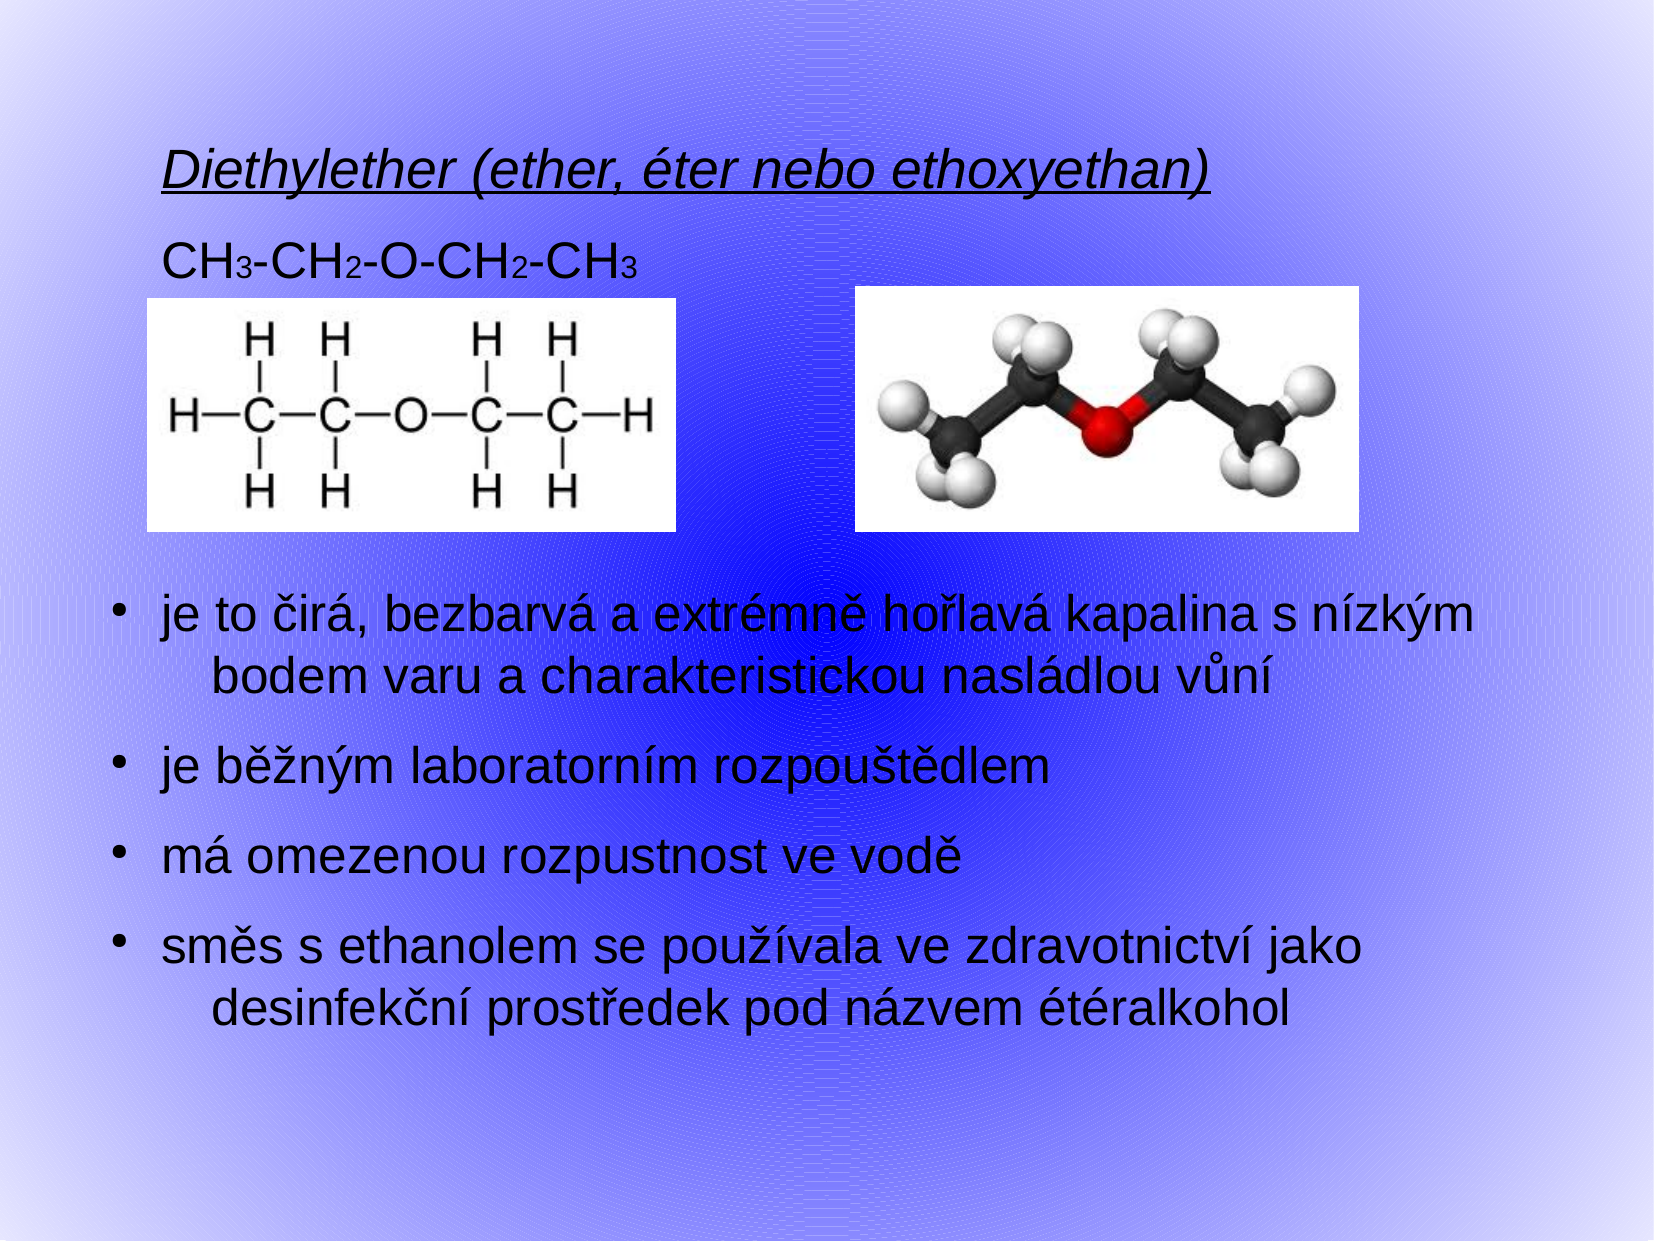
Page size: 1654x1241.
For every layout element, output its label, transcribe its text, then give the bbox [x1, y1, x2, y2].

list Diethylether (ether, éter nebo ethoxyethan) CH3-CH2-O-CH2-CH3 je to čirá, bezbarvá a extrémně hořlavá kapalina s nízkým bodem varu a charakteristickou nasládlou vůní je běžným laboratorním rozpouštědlem má omezenou rozpustnost ve vodě směs s ethanolem se používala ve zdravotnictví jako desinfekční prostředek pod názvem étéralkohol [76, 133, 1565, 1036]
picture [855, 286, 1359, 532]
picture [147, 298, 676, 532]
